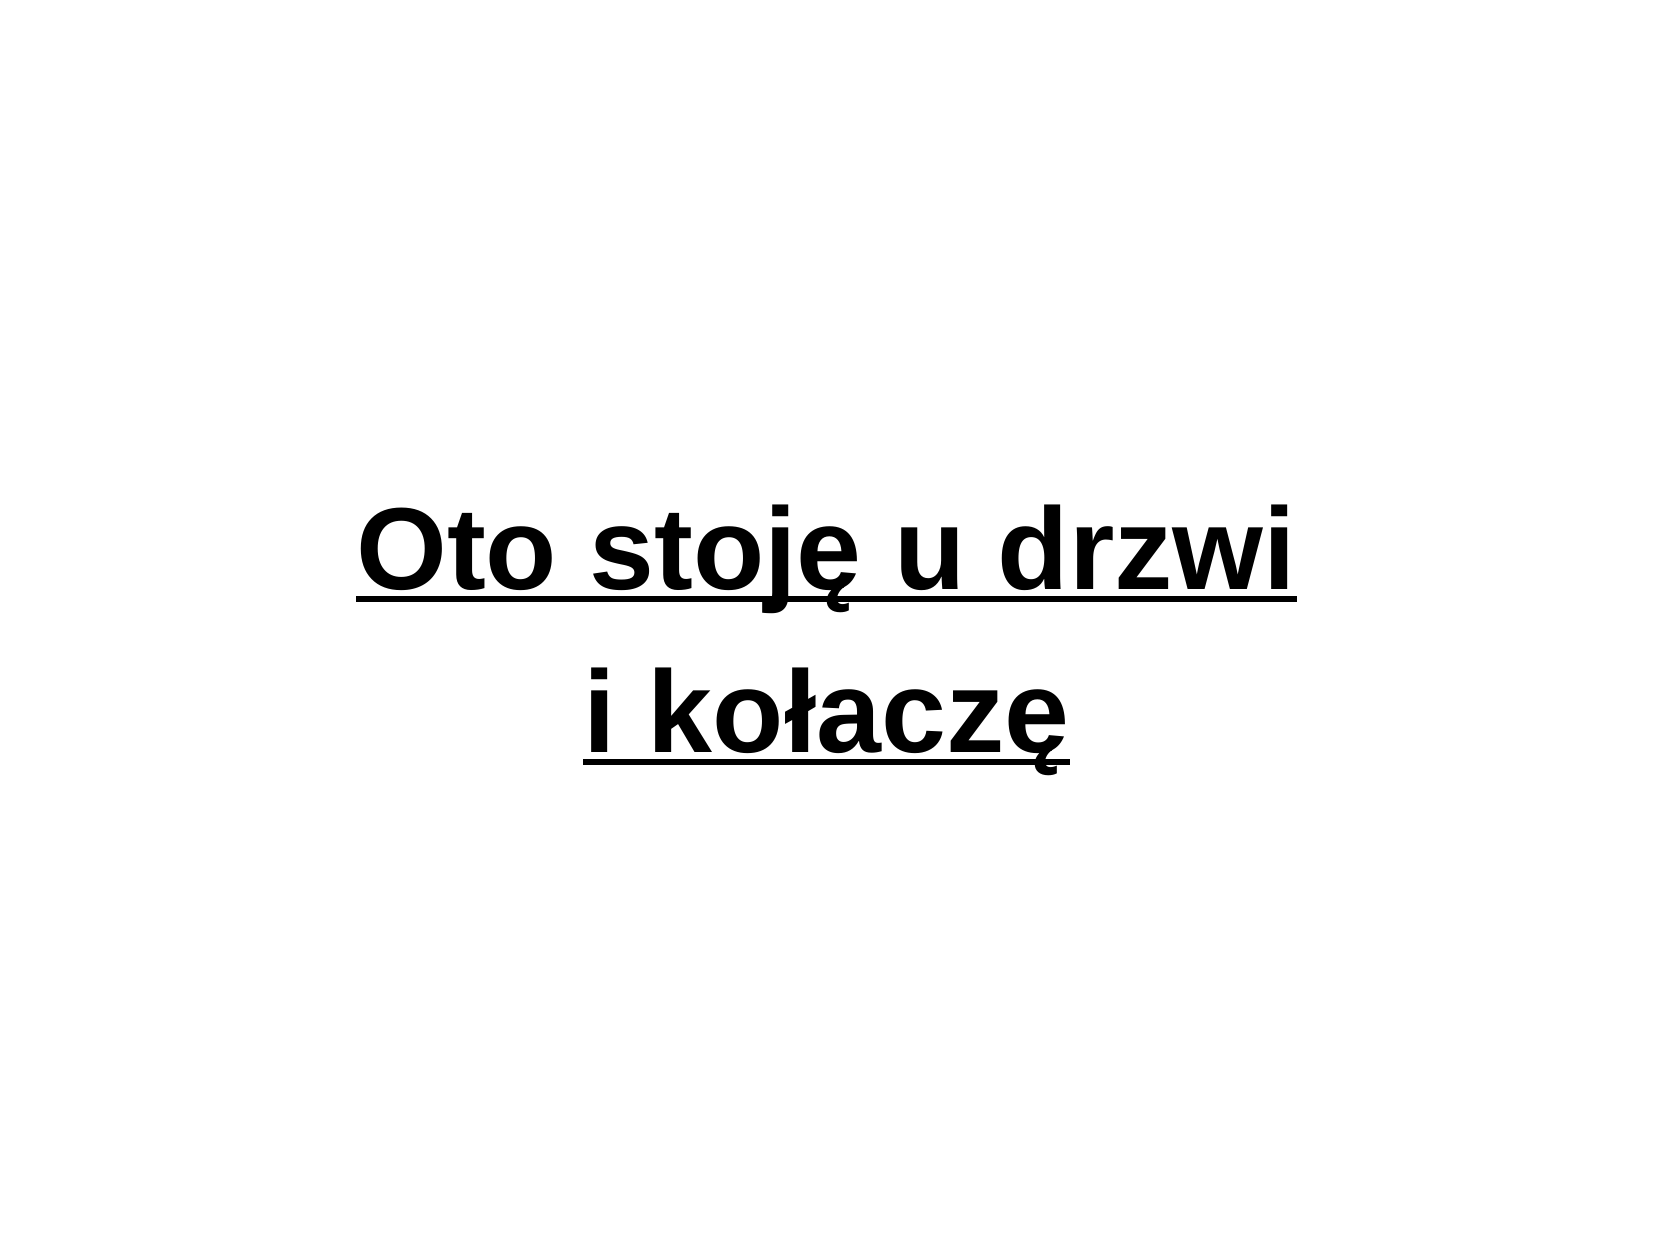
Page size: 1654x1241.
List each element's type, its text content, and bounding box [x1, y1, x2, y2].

subtitle Oto stoję u drzwi i kołaczę [0, 0, 1654, 1229]
